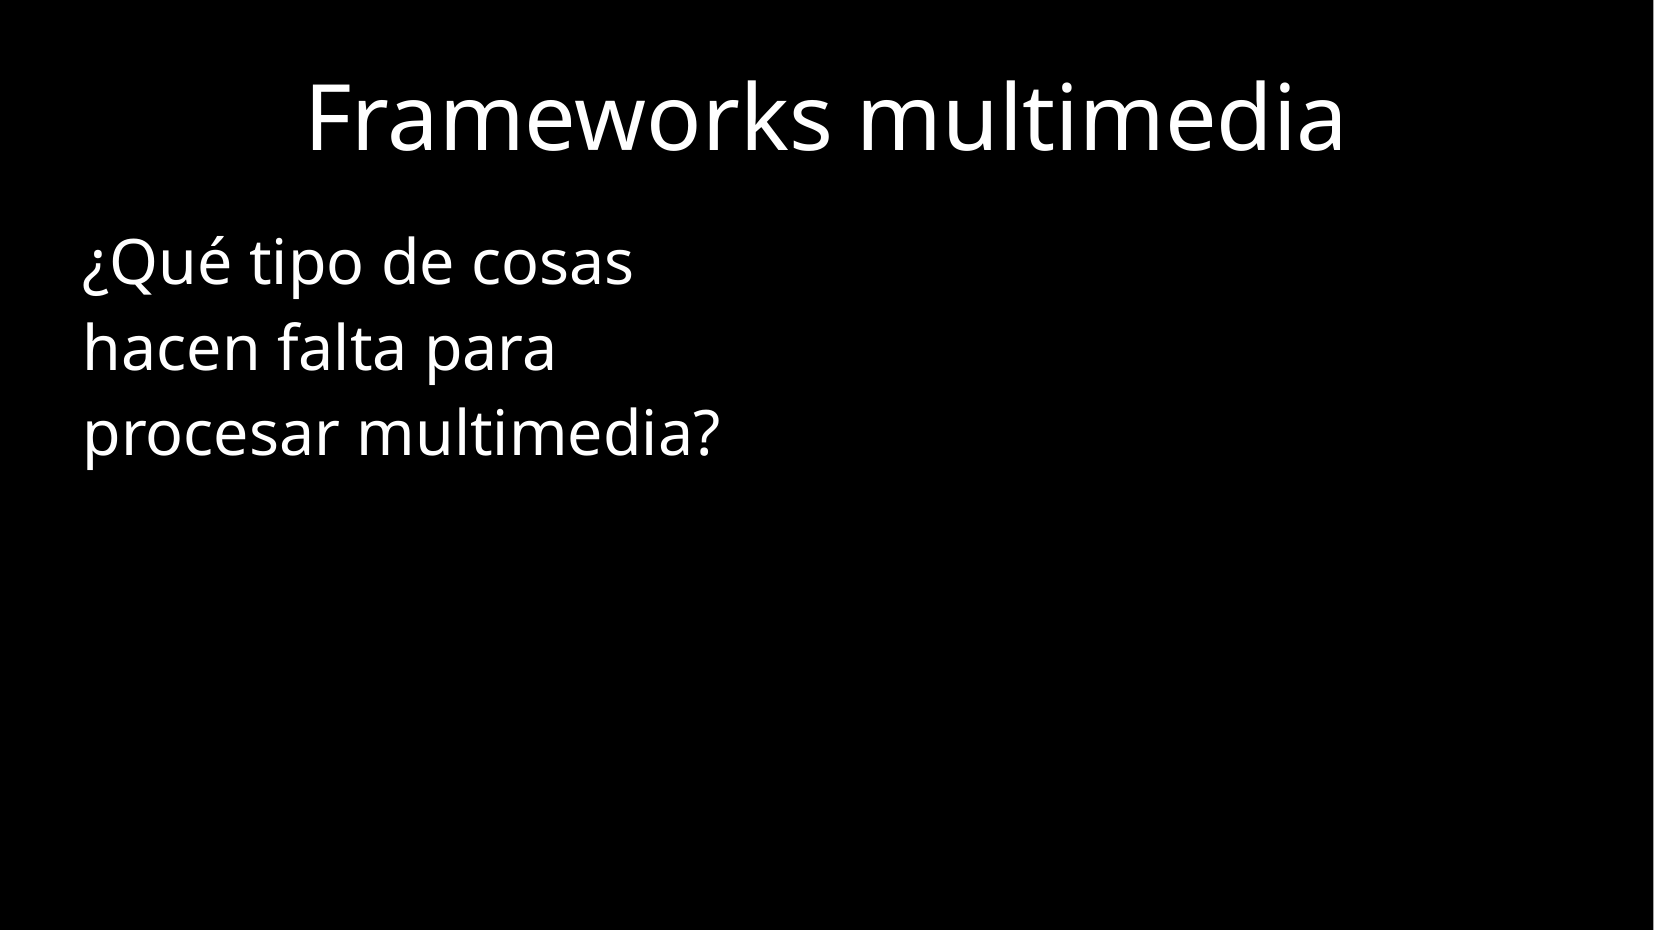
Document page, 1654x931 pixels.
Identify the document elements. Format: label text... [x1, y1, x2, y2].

title Frameworks multimedia [82, 37, 1571, 193]
list ¿Qué tipo de cosas hacen falta para procesar multimedia? [82, 217, 809, 475]
